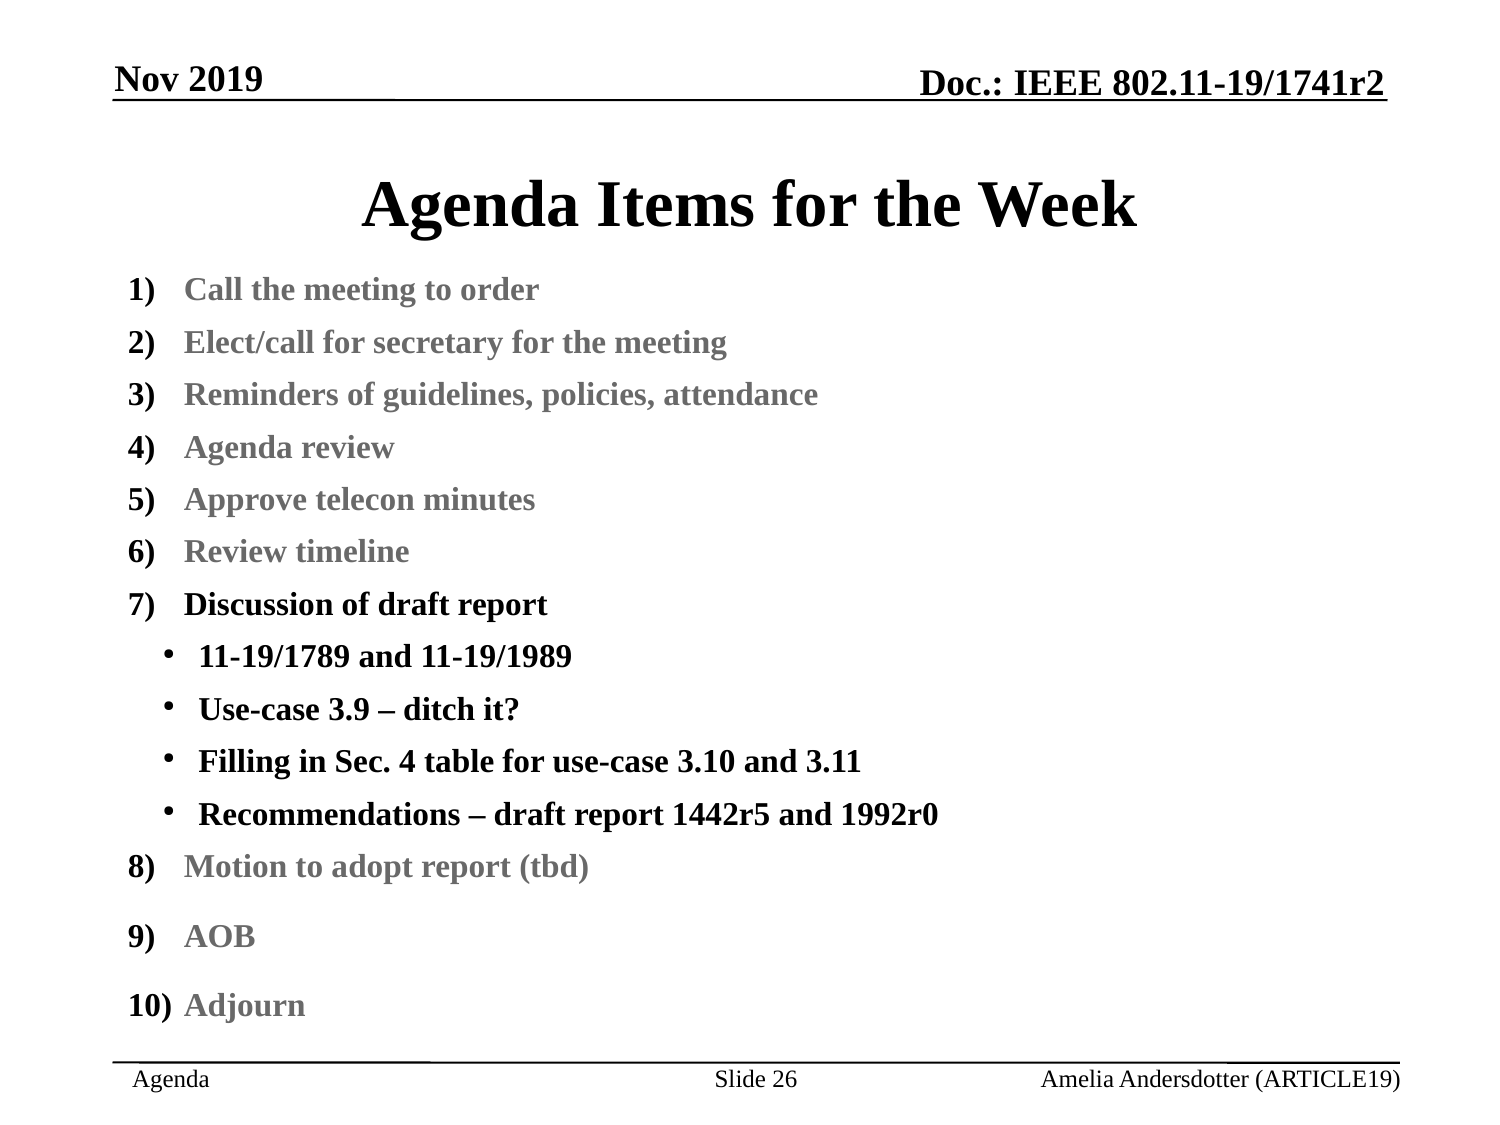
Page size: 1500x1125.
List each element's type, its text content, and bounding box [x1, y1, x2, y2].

text_box Amelia Andersdotter (ARTICLE19) [878, 1062, 1401, 1092]
text_box Agenda Items for the Week [112, 112, 1387, 287]
text_box Slide <number> [712, 1062, 799, 1122]
text_box Nov 2019 [114, 54, 422, 99]
text_box Call the meeting to order Elect/call for secretary for the meeting Reminders of guidelines, policies, attendance Agenda review Approve telecon minutes Review timeline Discussion of draft report 11-19/1789 and 11-19/1989 Use-case 3.9 – ditch it? Filling in Sec. 4 table for use-case 3.10 and 3.11 Recommendations – draft report 1442r5 and 1992r0 Motion to adopt report (tbd) AOB Adjourn [112, 287, 1387, 1040]
